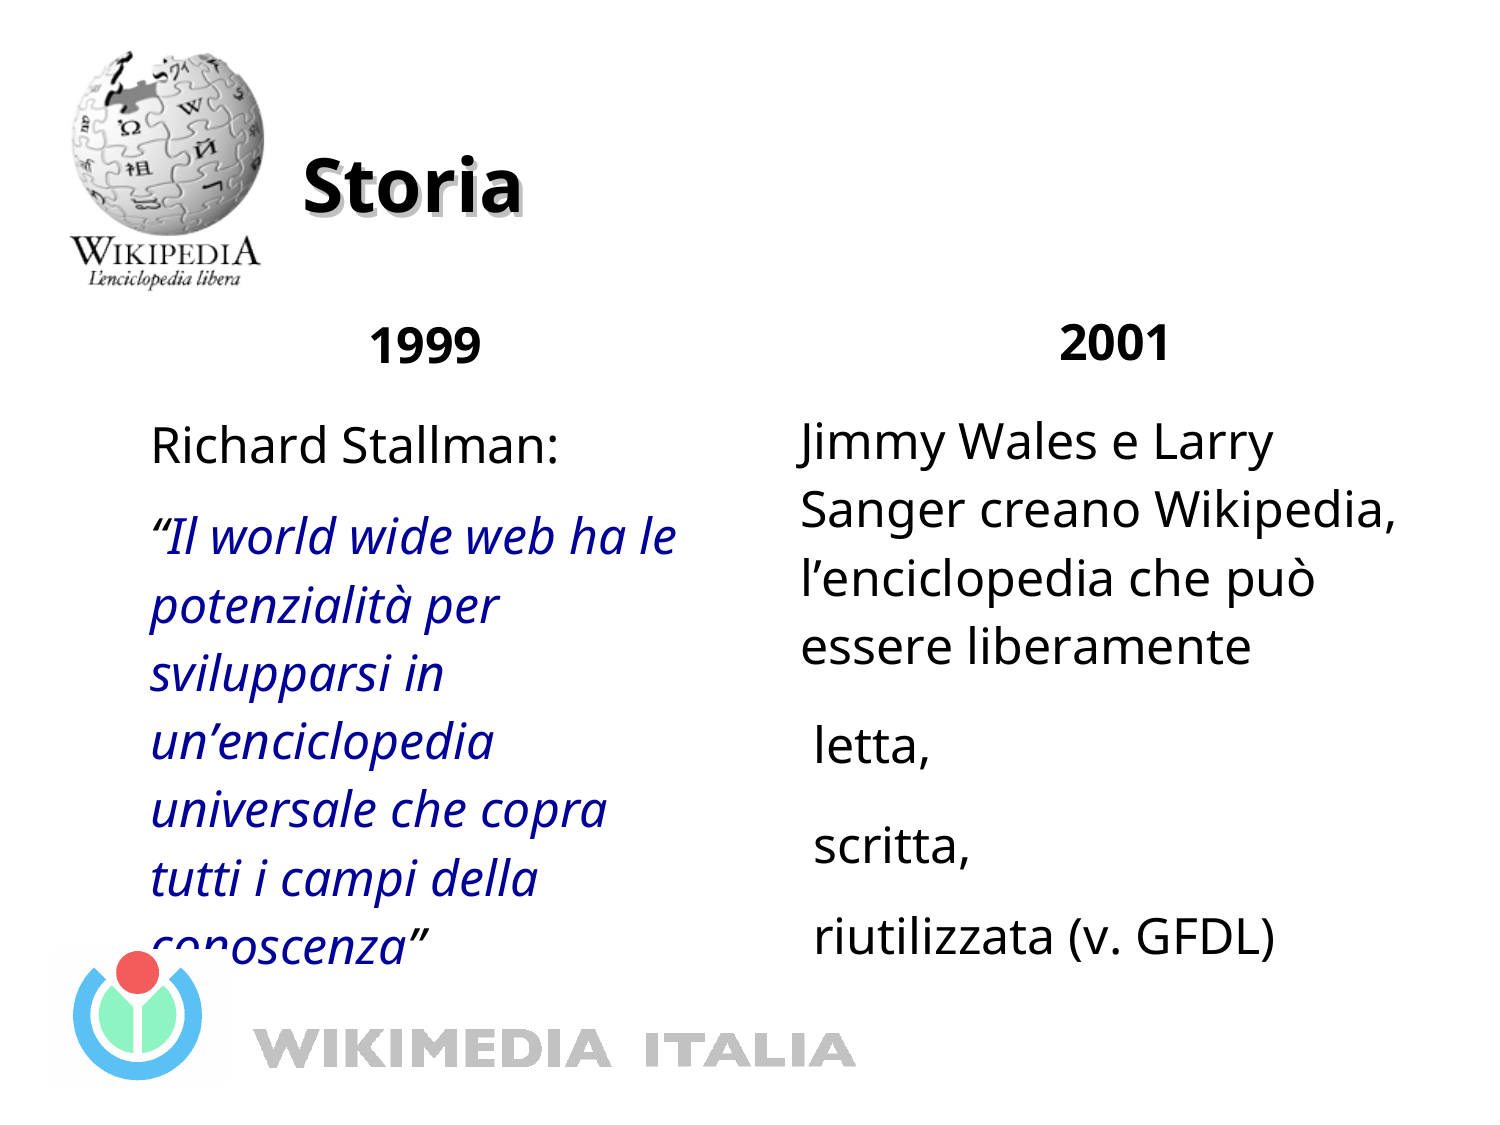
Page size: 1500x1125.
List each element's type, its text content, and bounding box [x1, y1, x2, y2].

chart [249, 1025, 618, 1073]
chart [62, 50, 274, 293]
text_box 1999 Richard Stallman: “Il world wide web ha le potenzialità per svilupparsi in un’enciclopedia universale che copra tutti i campi della conoscenza” [135, 302, 715, 988]
text_box 2001 Jimmy Wales e Larry Sanger creano Wikipedia, l’enciclopedia che può essere liberamente letta, scritta, riutilizzata (v. GFDL) [785, 298, 1447, 1029]
chart [637, 1025, 863, 1071]
chart [50, 950, 226, 1087]
text_box Storia [287, 124, 1450, 243]
